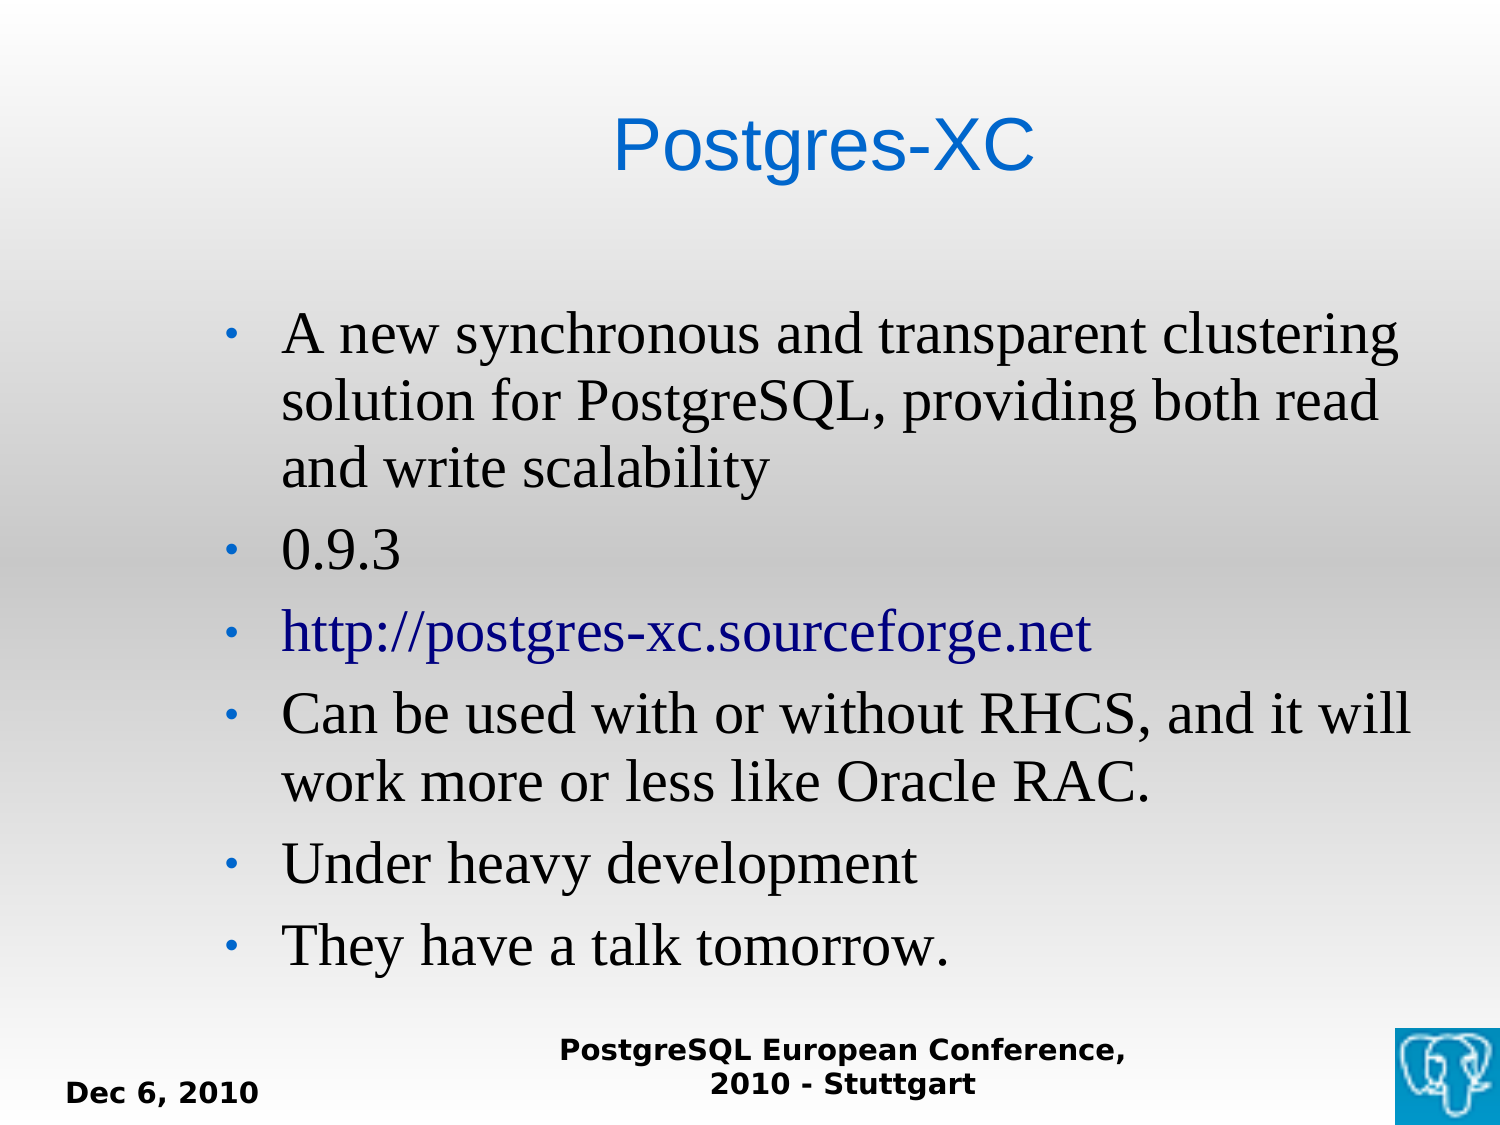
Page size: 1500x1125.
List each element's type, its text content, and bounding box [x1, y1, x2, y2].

title Postgres-XC [224, 49, 1425, 238]
picture [1400, 1033, 1492, 1118]
list A new synchronous and transparent clustering solution for PostgreSQL, providing both read and write scalability 0.9.3 http://postgres-xc.sourceforge.net Can be used with or without RHCS, and it will work more or less like Oracle RAC. Under heavy development They have a talk tomorrow. [224, 299, 1425, 979]
